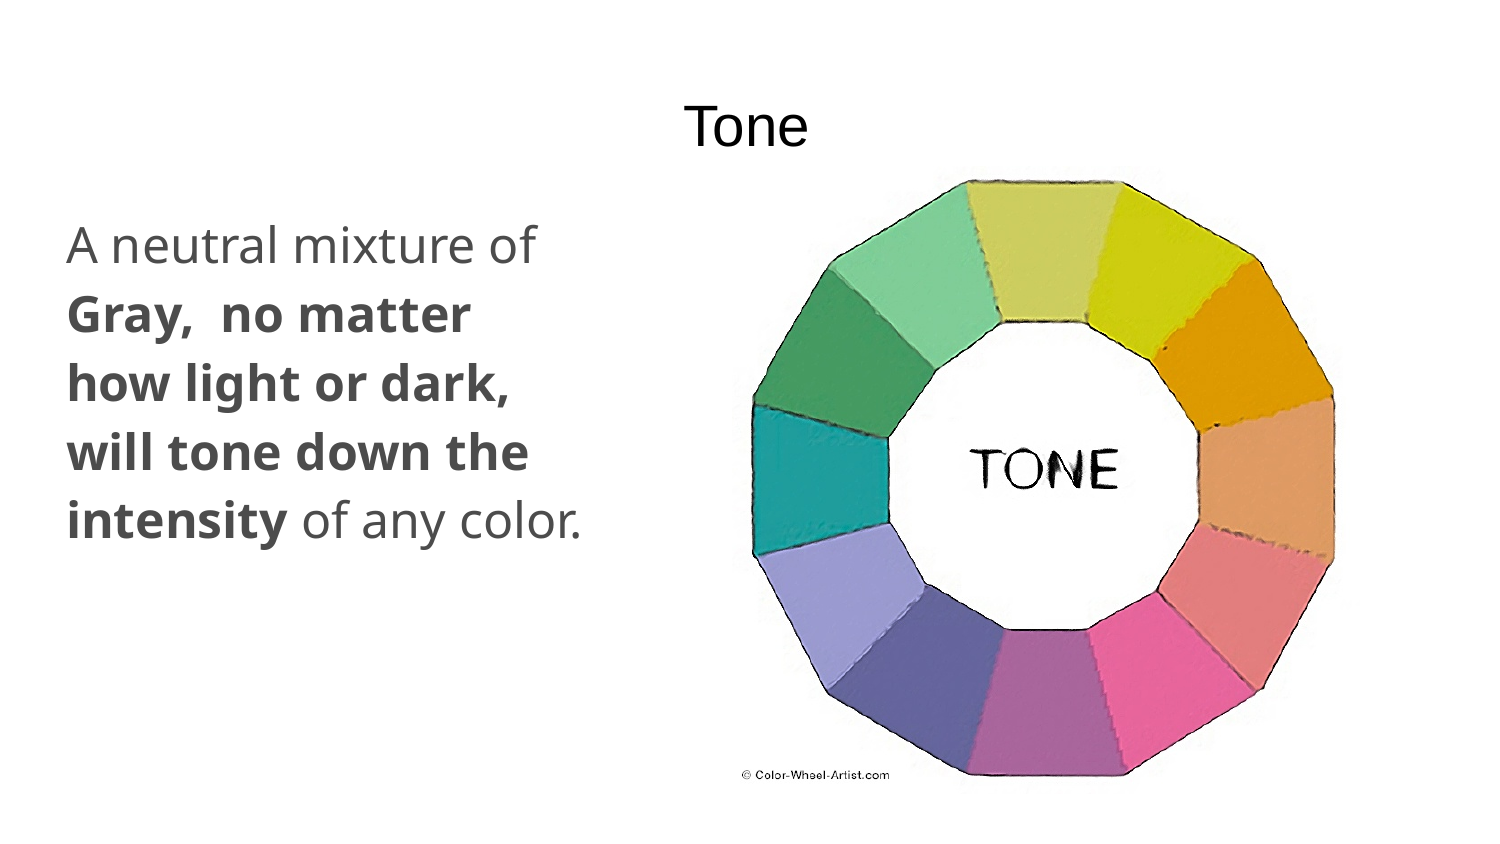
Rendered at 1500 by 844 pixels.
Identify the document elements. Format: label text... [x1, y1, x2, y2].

list A neutral mixture of Gray, no matter how light or dark, will tone down the intensity of any color. [51, 189, 600, 750]
picture [732, 166, 1360, 794]
title Tone [51, 72, 1449, 167]
